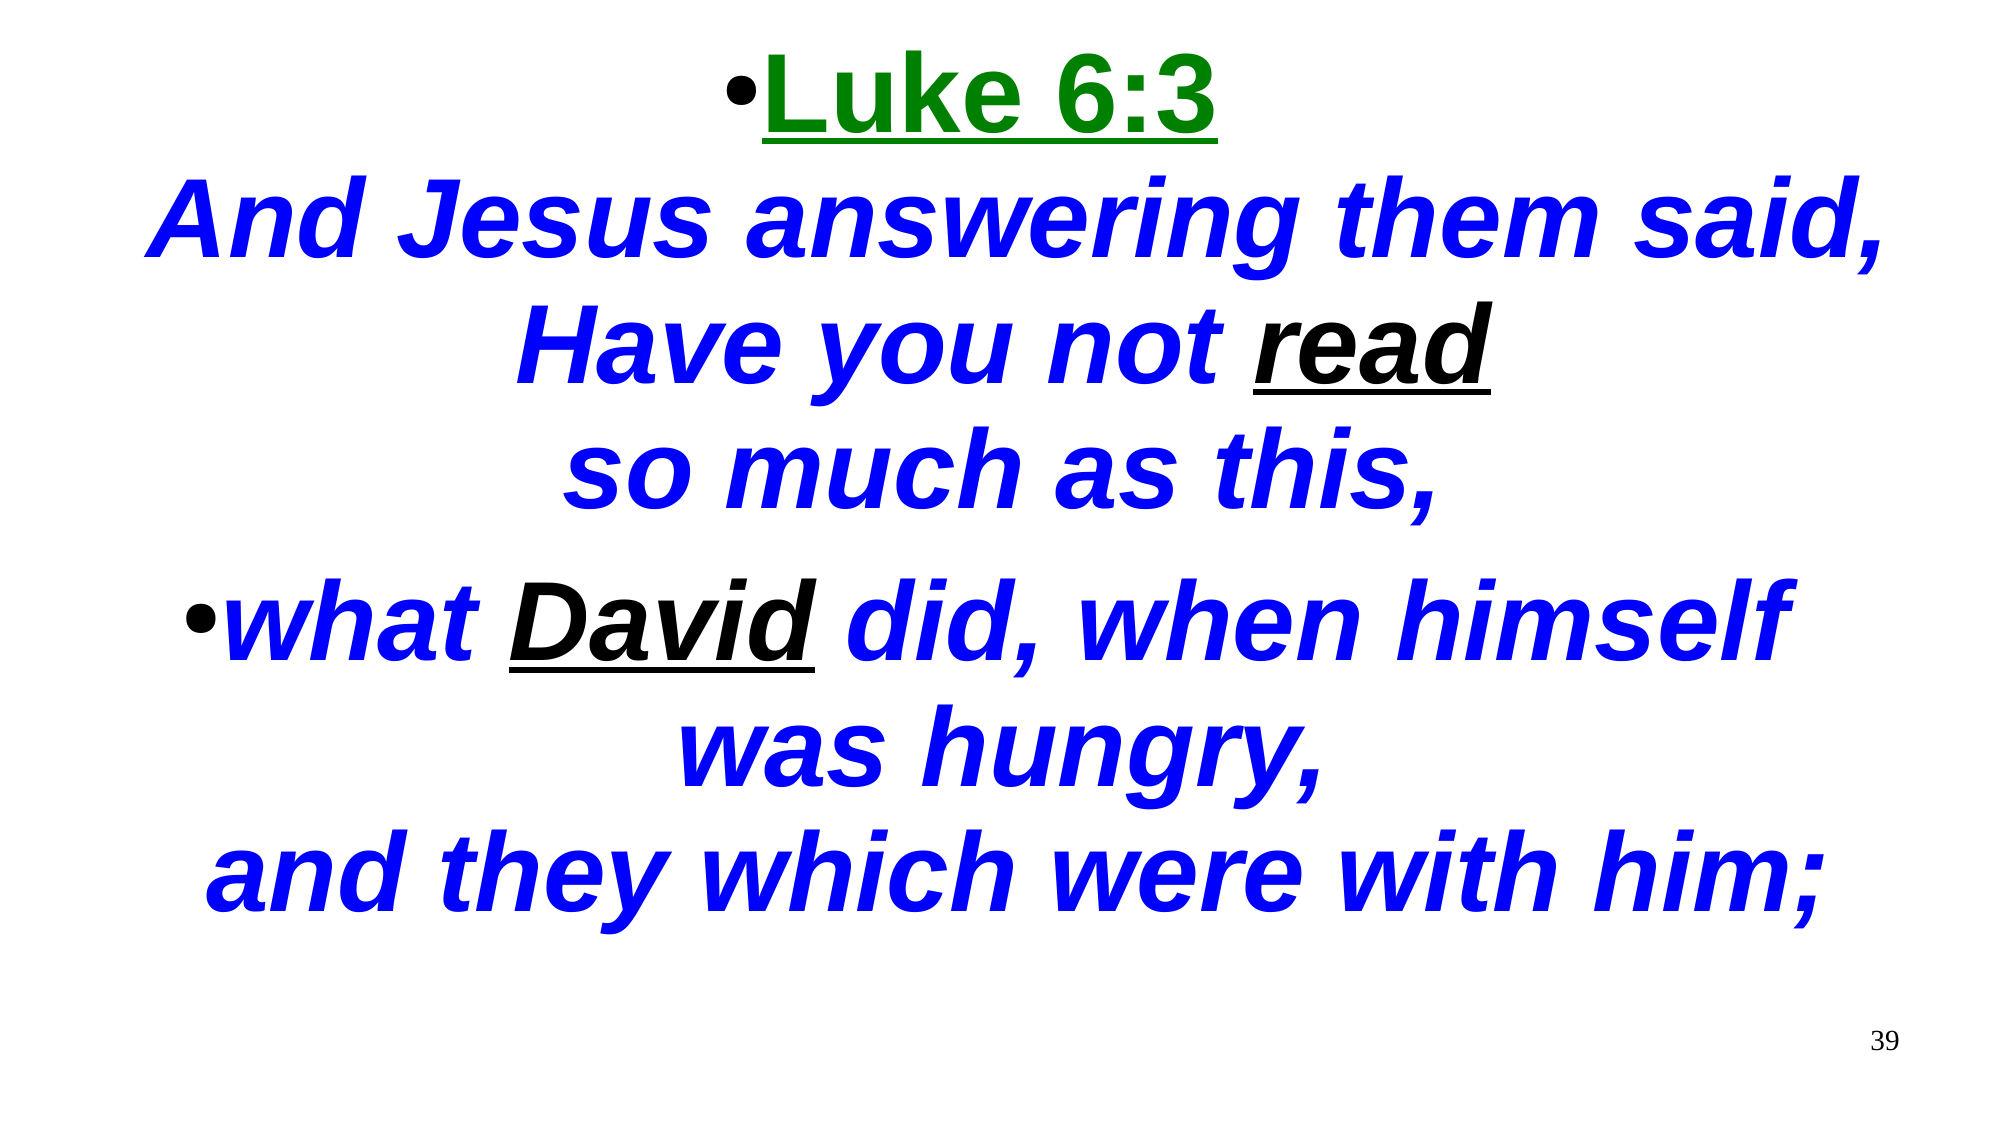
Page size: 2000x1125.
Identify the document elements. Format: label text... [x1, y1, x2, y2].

list Luke 6:3 And Jesus answering them said, Have you not read so much as this, what David did, when himself was hungry, and they which were with him; [41, 30, 1961, 1097]
